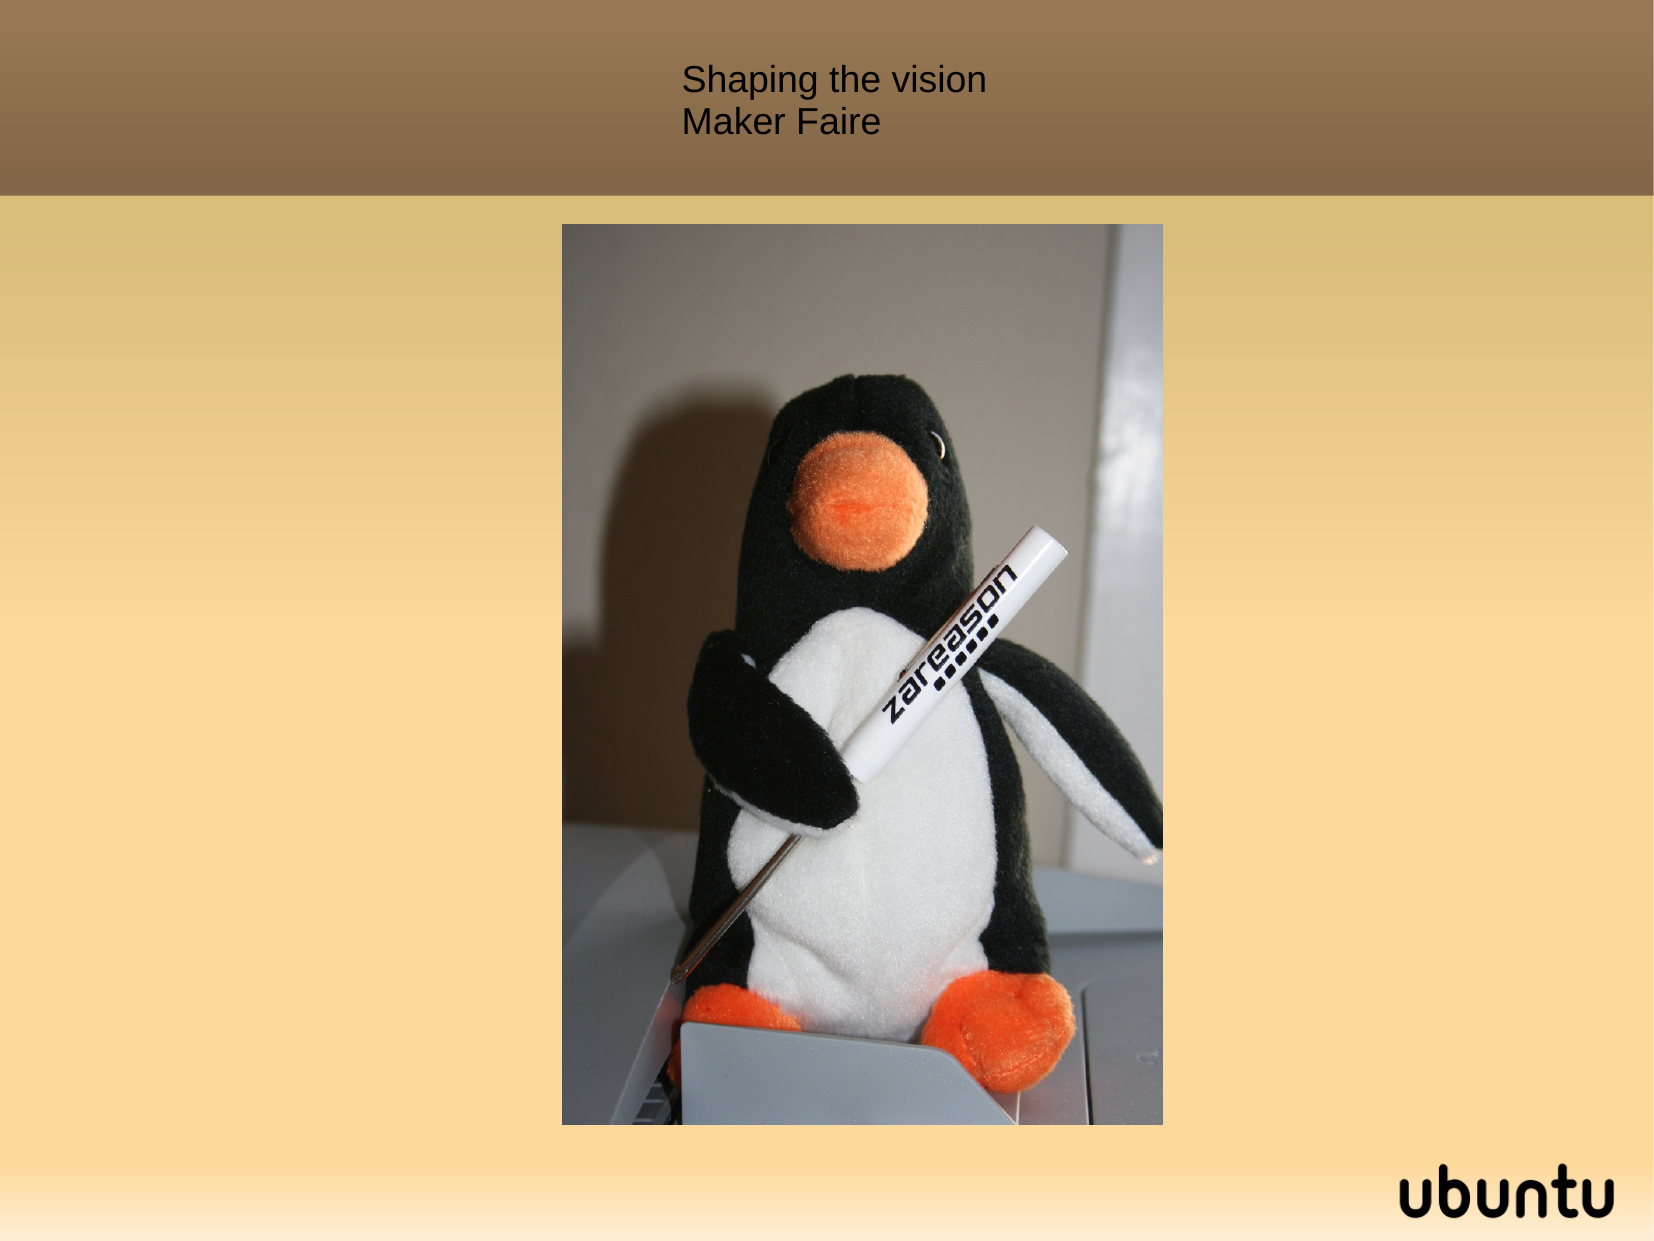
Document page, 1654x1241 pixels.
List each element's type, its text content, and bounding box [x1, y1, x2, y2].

picture [0, 0, 1654, 1241]
text_box Shaping the vision Maker Faire [666, 51, 1013, 151]
